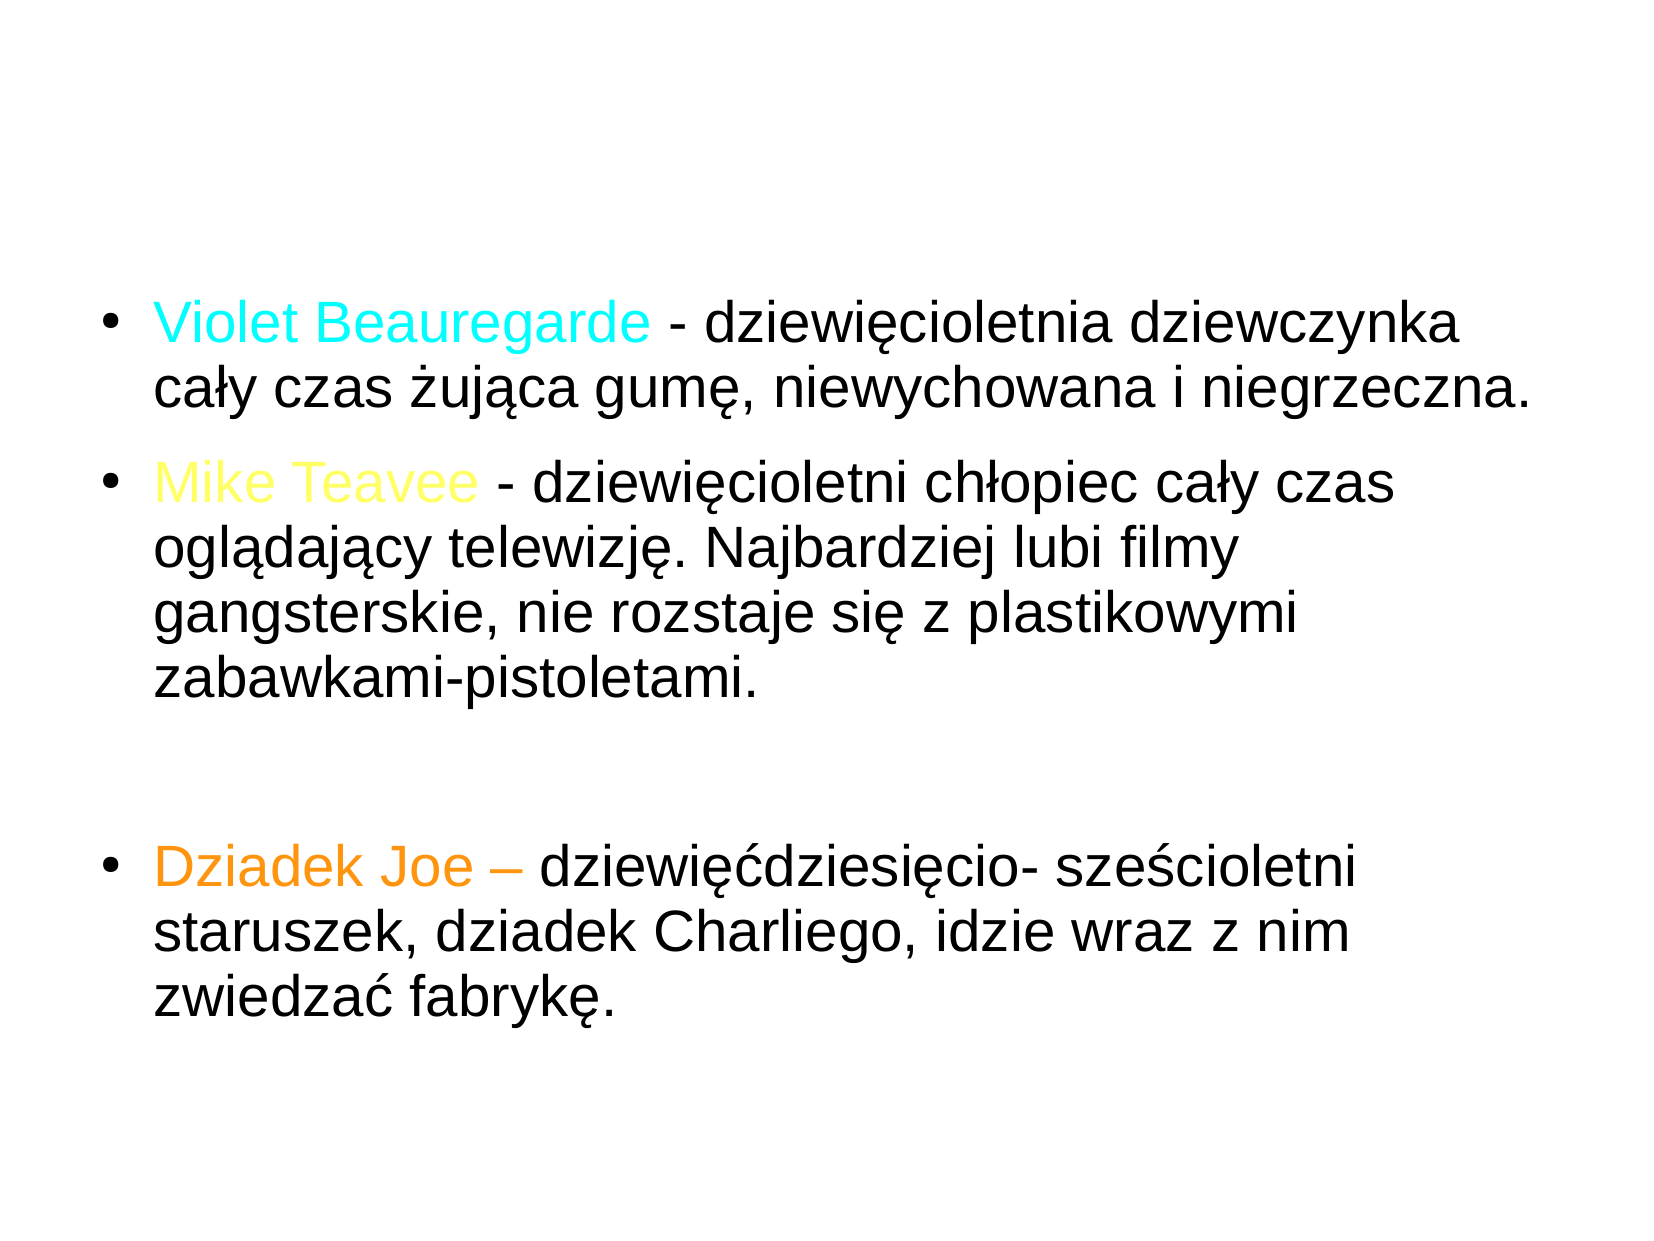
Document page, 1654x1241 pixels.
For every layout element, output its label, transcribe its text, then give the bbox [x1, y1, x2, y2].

list Violet Beauregarde - dziewięcioletnia dziewczynka cały czas żująca gumę, niewychowana i niegrzeczna. Mike Teavee - dziewięcioletni chłopiec cały czas oglądający telewizję. Najbardziej lubi filmy gangsterskie, nie rozstaje się z plastikowymi zabawkami-pistoletami. Dziadek Joe – dziewięćdziesięcio- sześcioletni staruszek, dziadek Charliego, idzie wraz z nim zwiedzać fabrykę. [82, 290, 1571, 1241]
